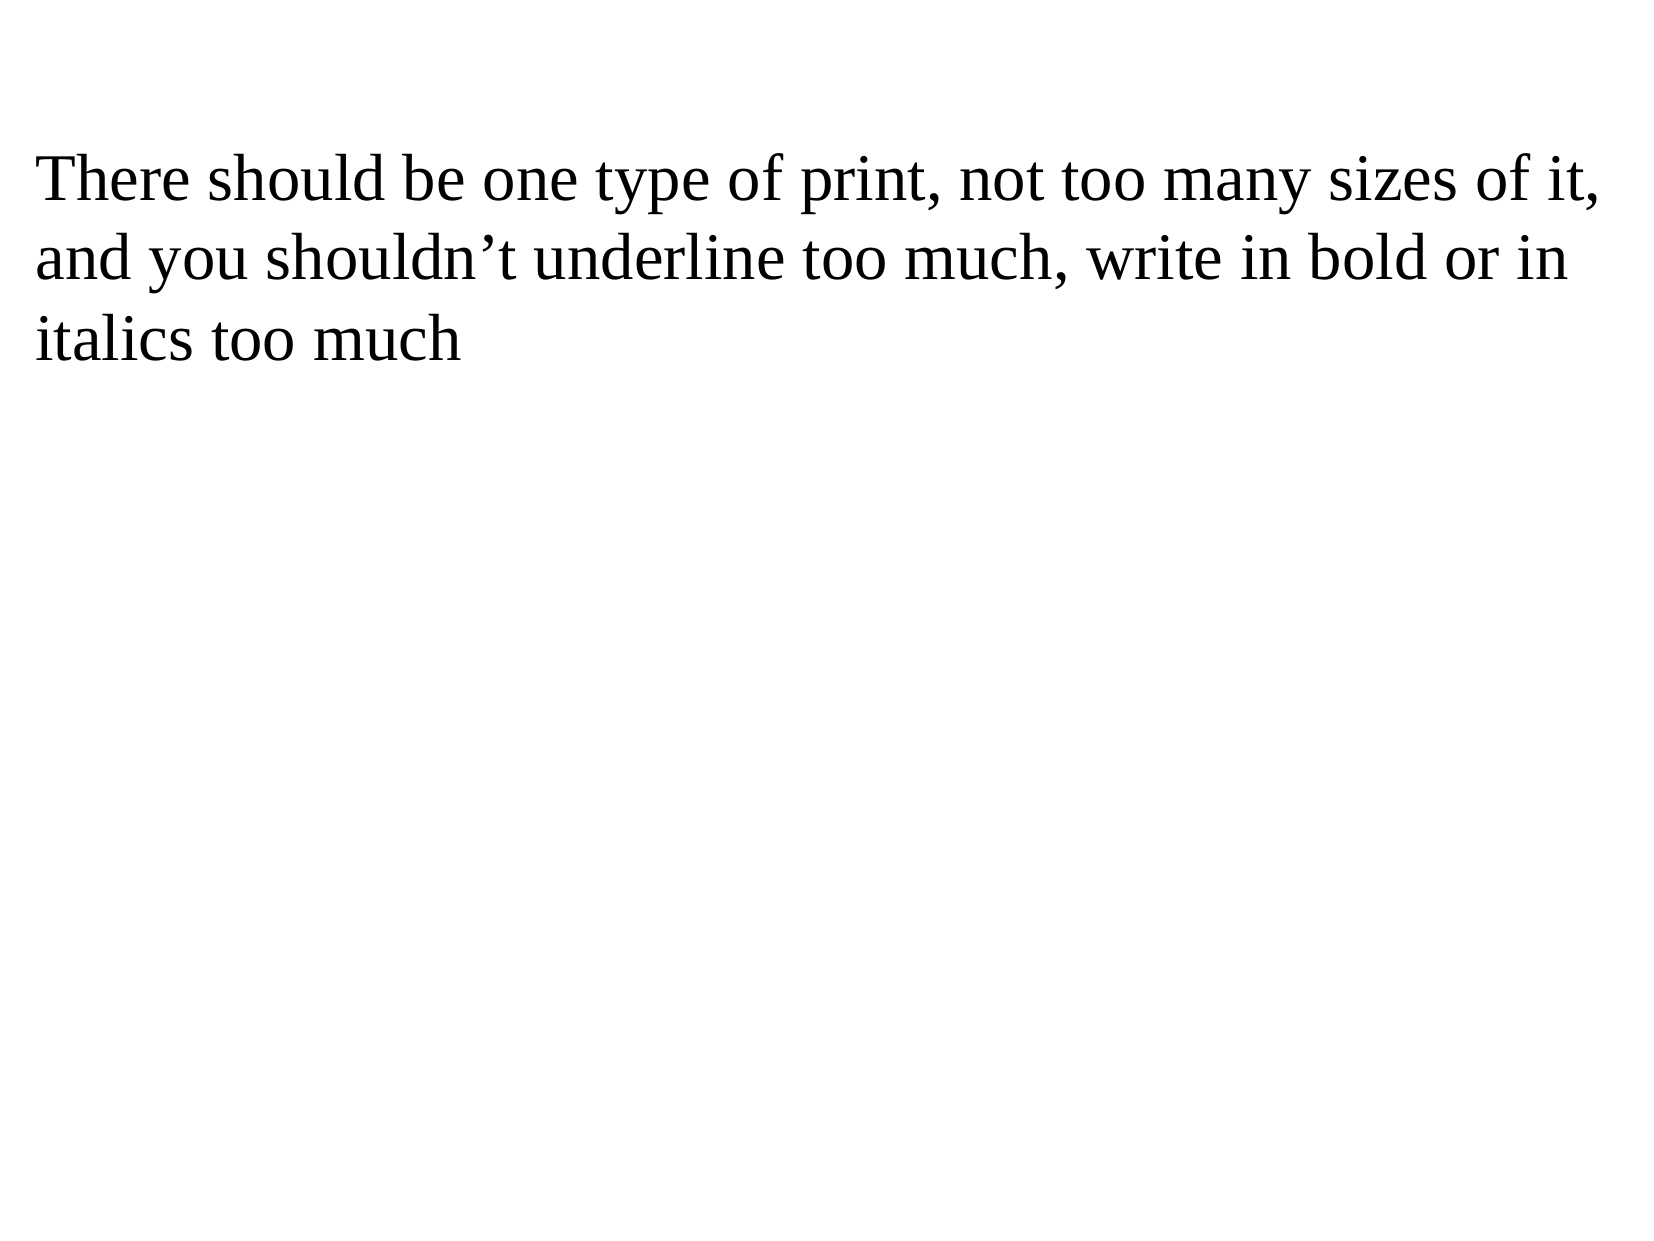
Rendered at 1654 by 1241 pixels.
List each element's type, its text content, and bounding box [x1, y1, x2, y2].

list There should be one type of print, not too many sizes of it, and you shouldn’t underline too much, write in bold or in italics too much [35, 23, 1619, 1205]
